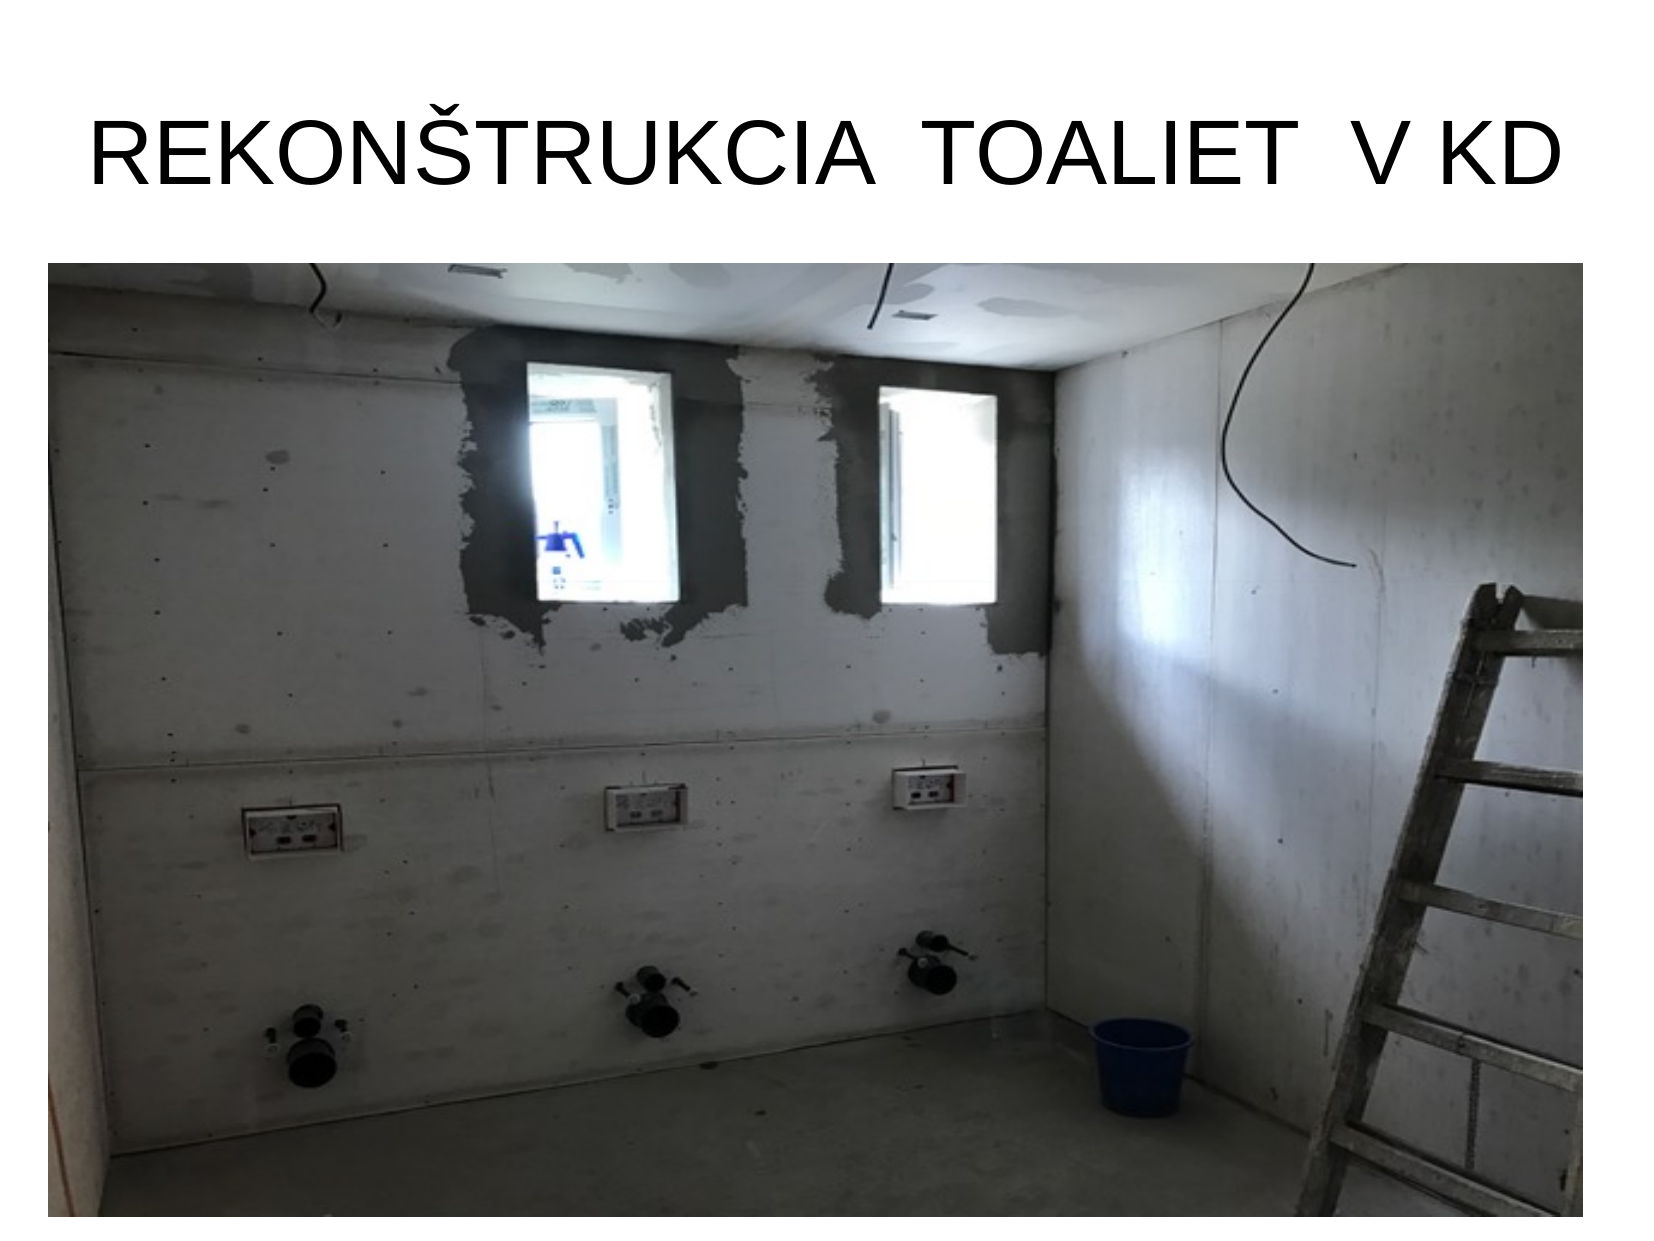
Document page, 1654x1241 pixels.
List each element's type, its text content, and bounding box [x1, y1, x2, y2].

picture [48, 263, 1583, 1217]
title REKONŠTRUKCIA TOALIET V KD [82, 49, 1571, 257]
